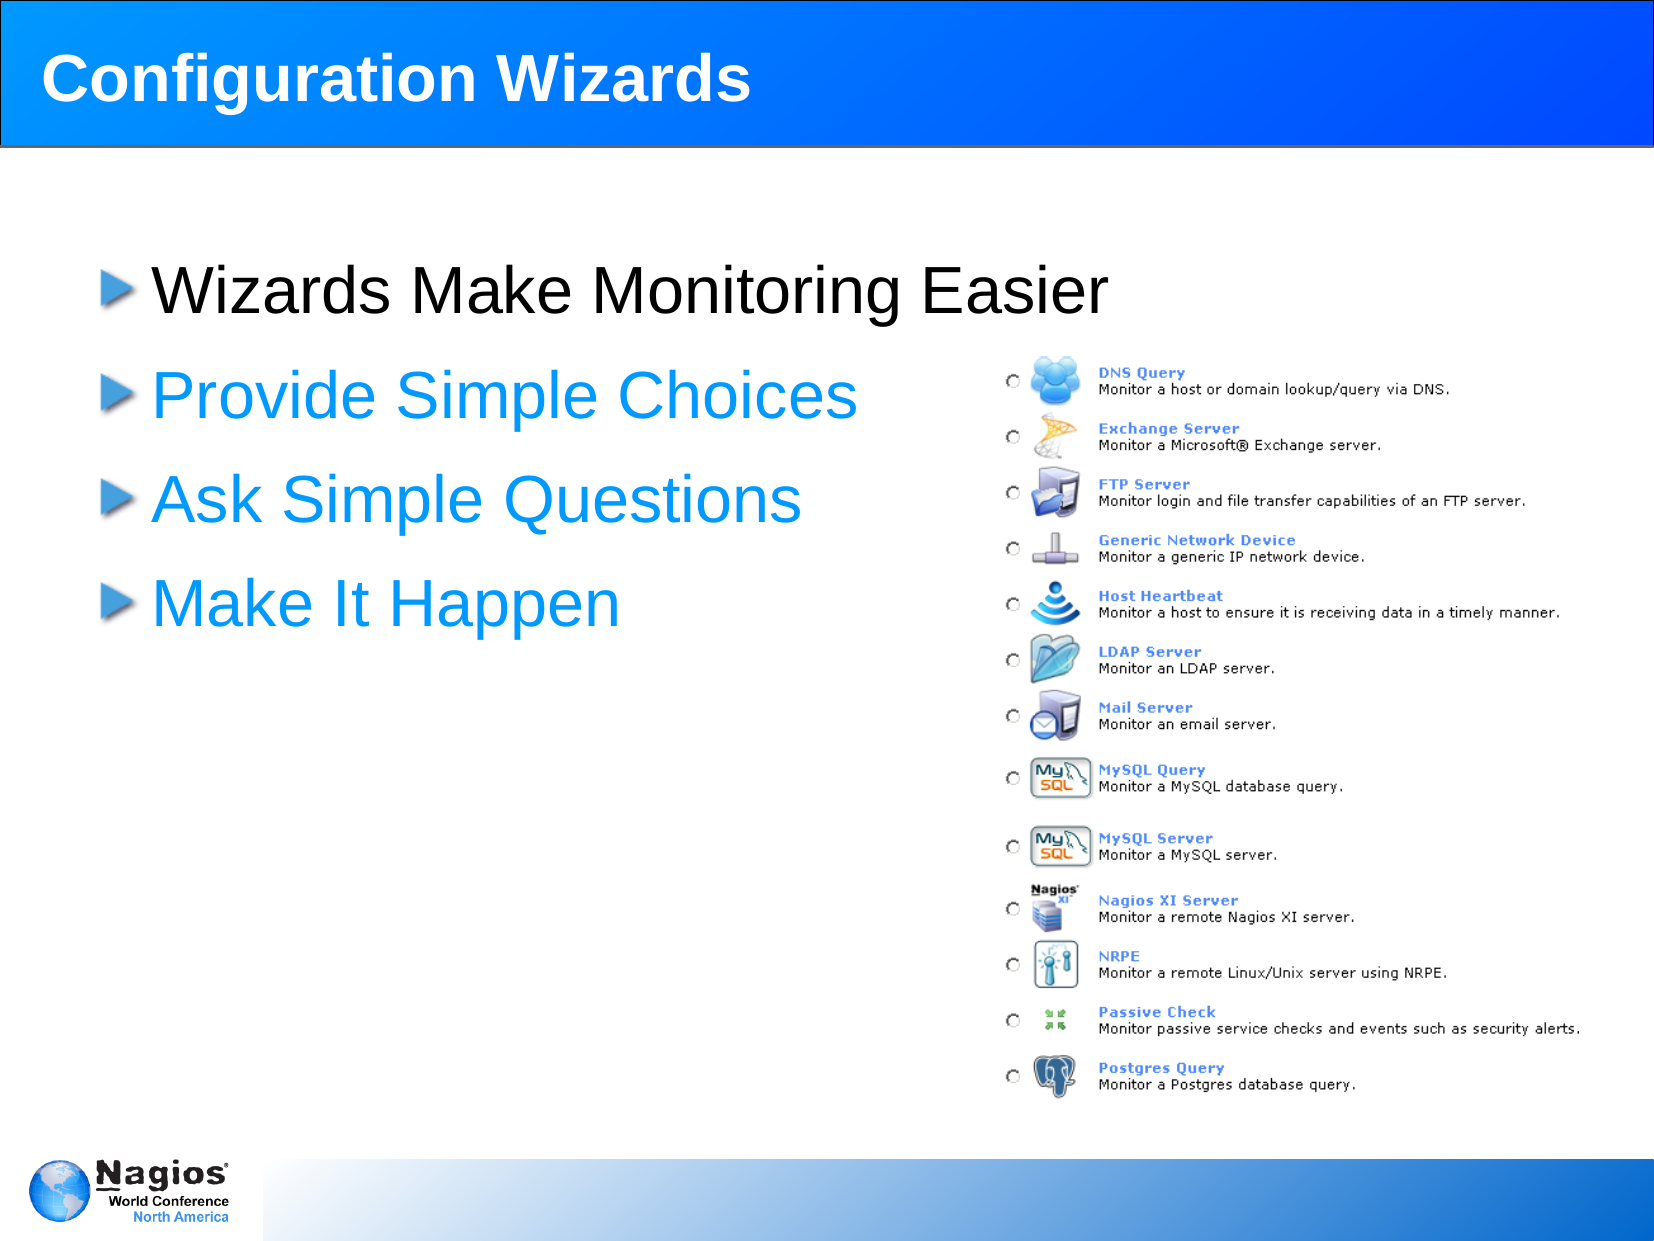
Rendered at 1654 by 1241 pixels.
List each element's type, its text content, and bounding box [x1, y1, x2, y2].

title Configuration Wizards [41, 36, 1248, 120]
list Wizards Make Monitoring Easier Provide Simple Choices Ask Simple Questions Make It Happen [80, 253, 1569, 1058]
picture [1001, 350, 1579, 1101]
picture [29, 1159, 229, 1235]
